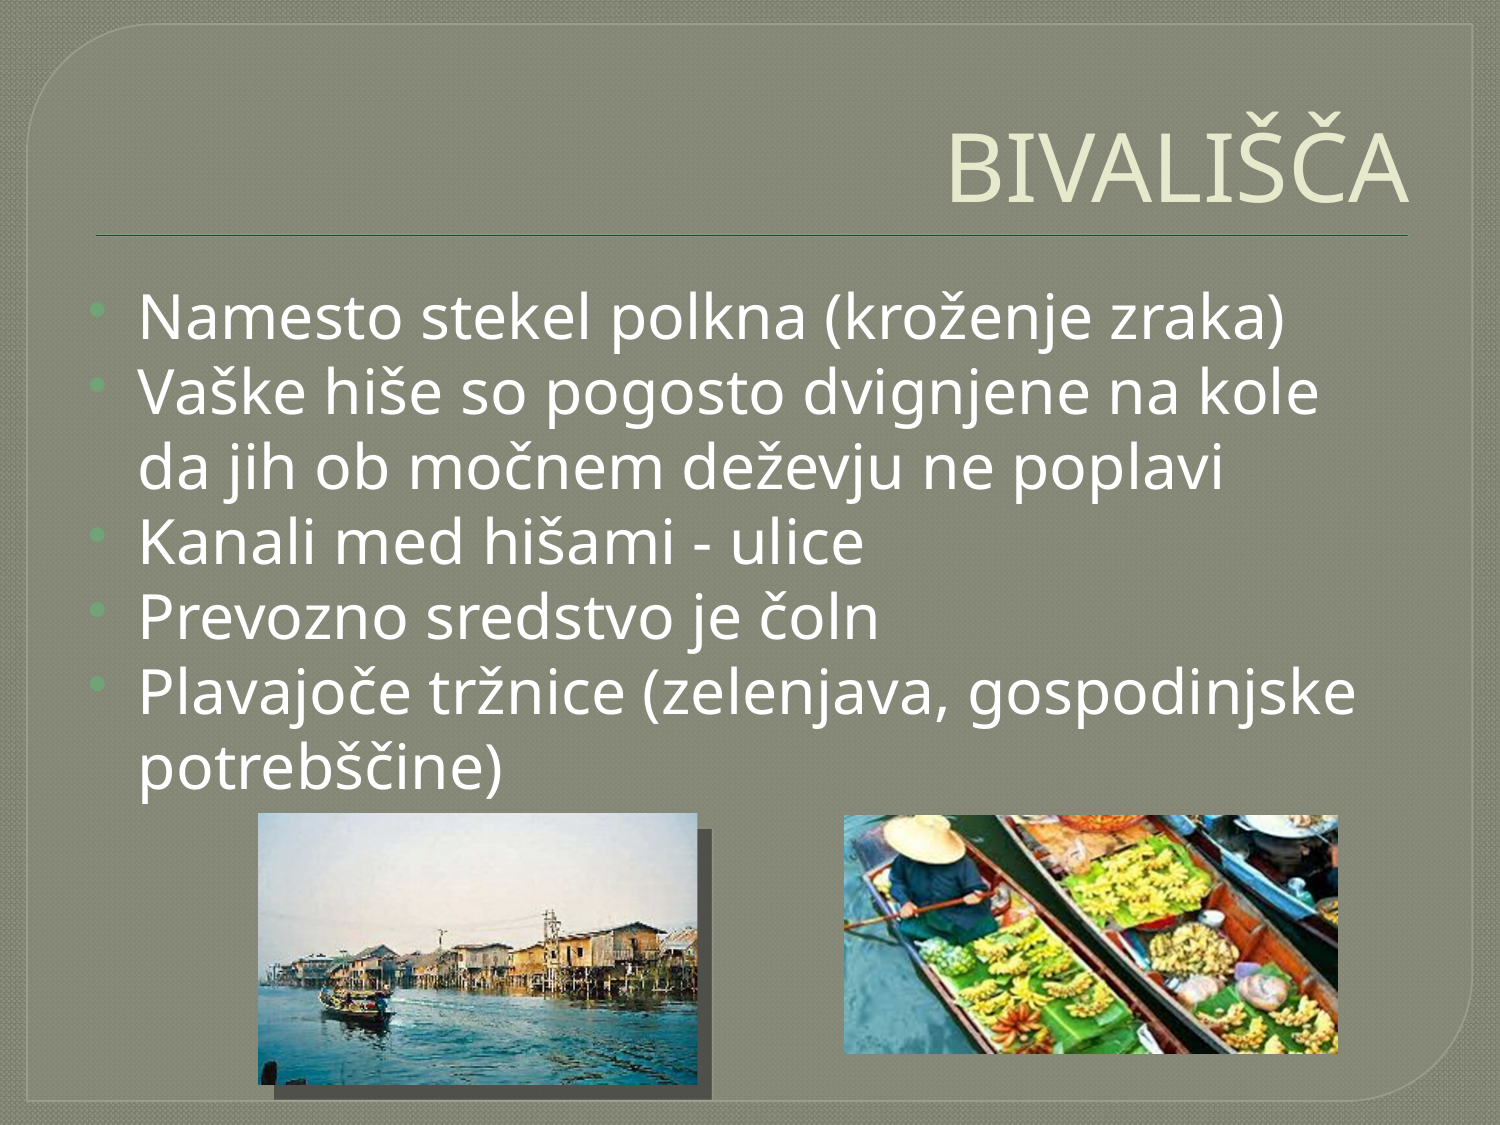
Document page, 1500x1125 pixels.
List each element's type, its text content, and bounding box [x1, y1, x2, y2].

picture [0, 0, 1500, 1125]
title BIVALIŠČA [75, 41, 1425, 230]
list Namesto stekel polkna (kroženje zraka) Vaške hiše so pogosto dvignjene na kole da jih ob močnem deževju ne poplavi Kanali med hišami - ulice Prevozno sredstvo je čoln Plavajoče tržnice (zelenjava, gospodinjske potrebščine) [75, 270, 1425, 1013]
